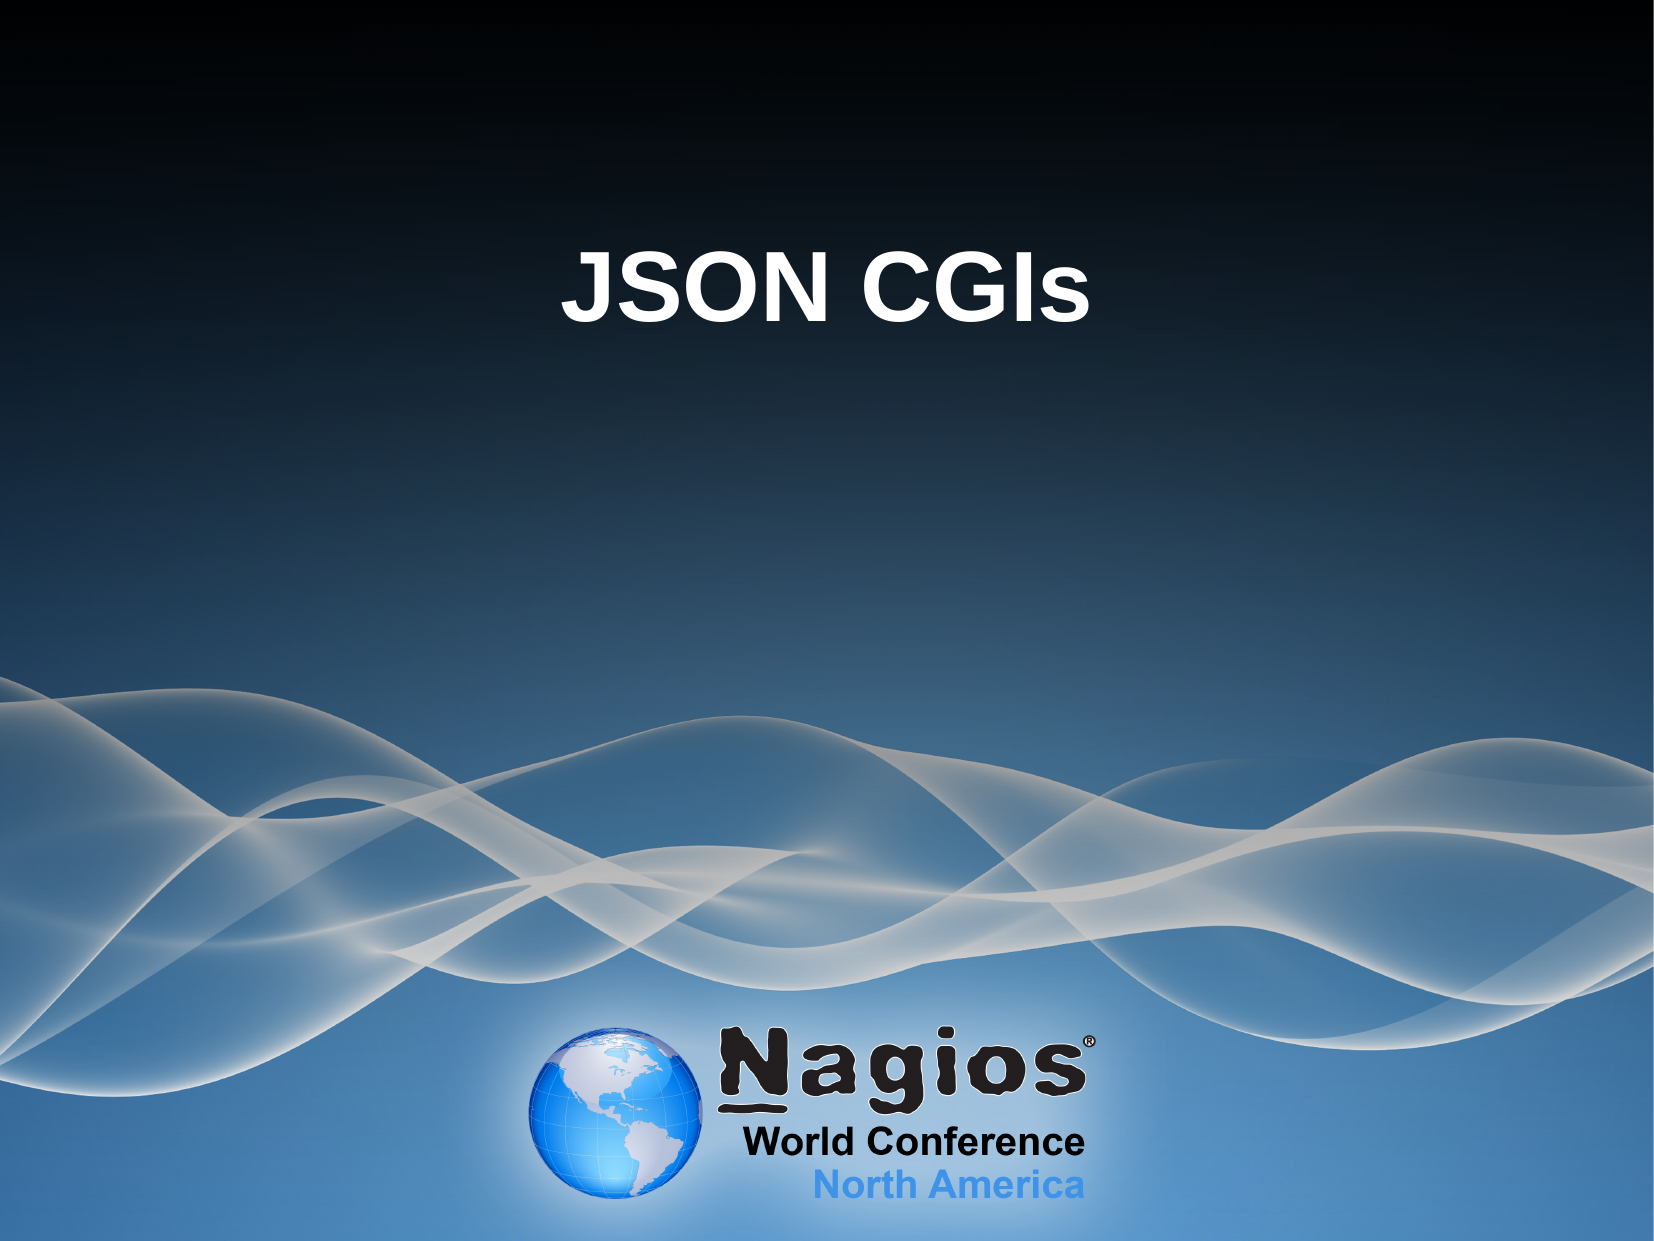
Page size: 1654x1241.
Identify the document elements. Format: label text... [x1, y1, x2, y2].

text_box JSON CGIs [381, 224, 1274, 351]
picture [0, 0, 1654, 1241]
